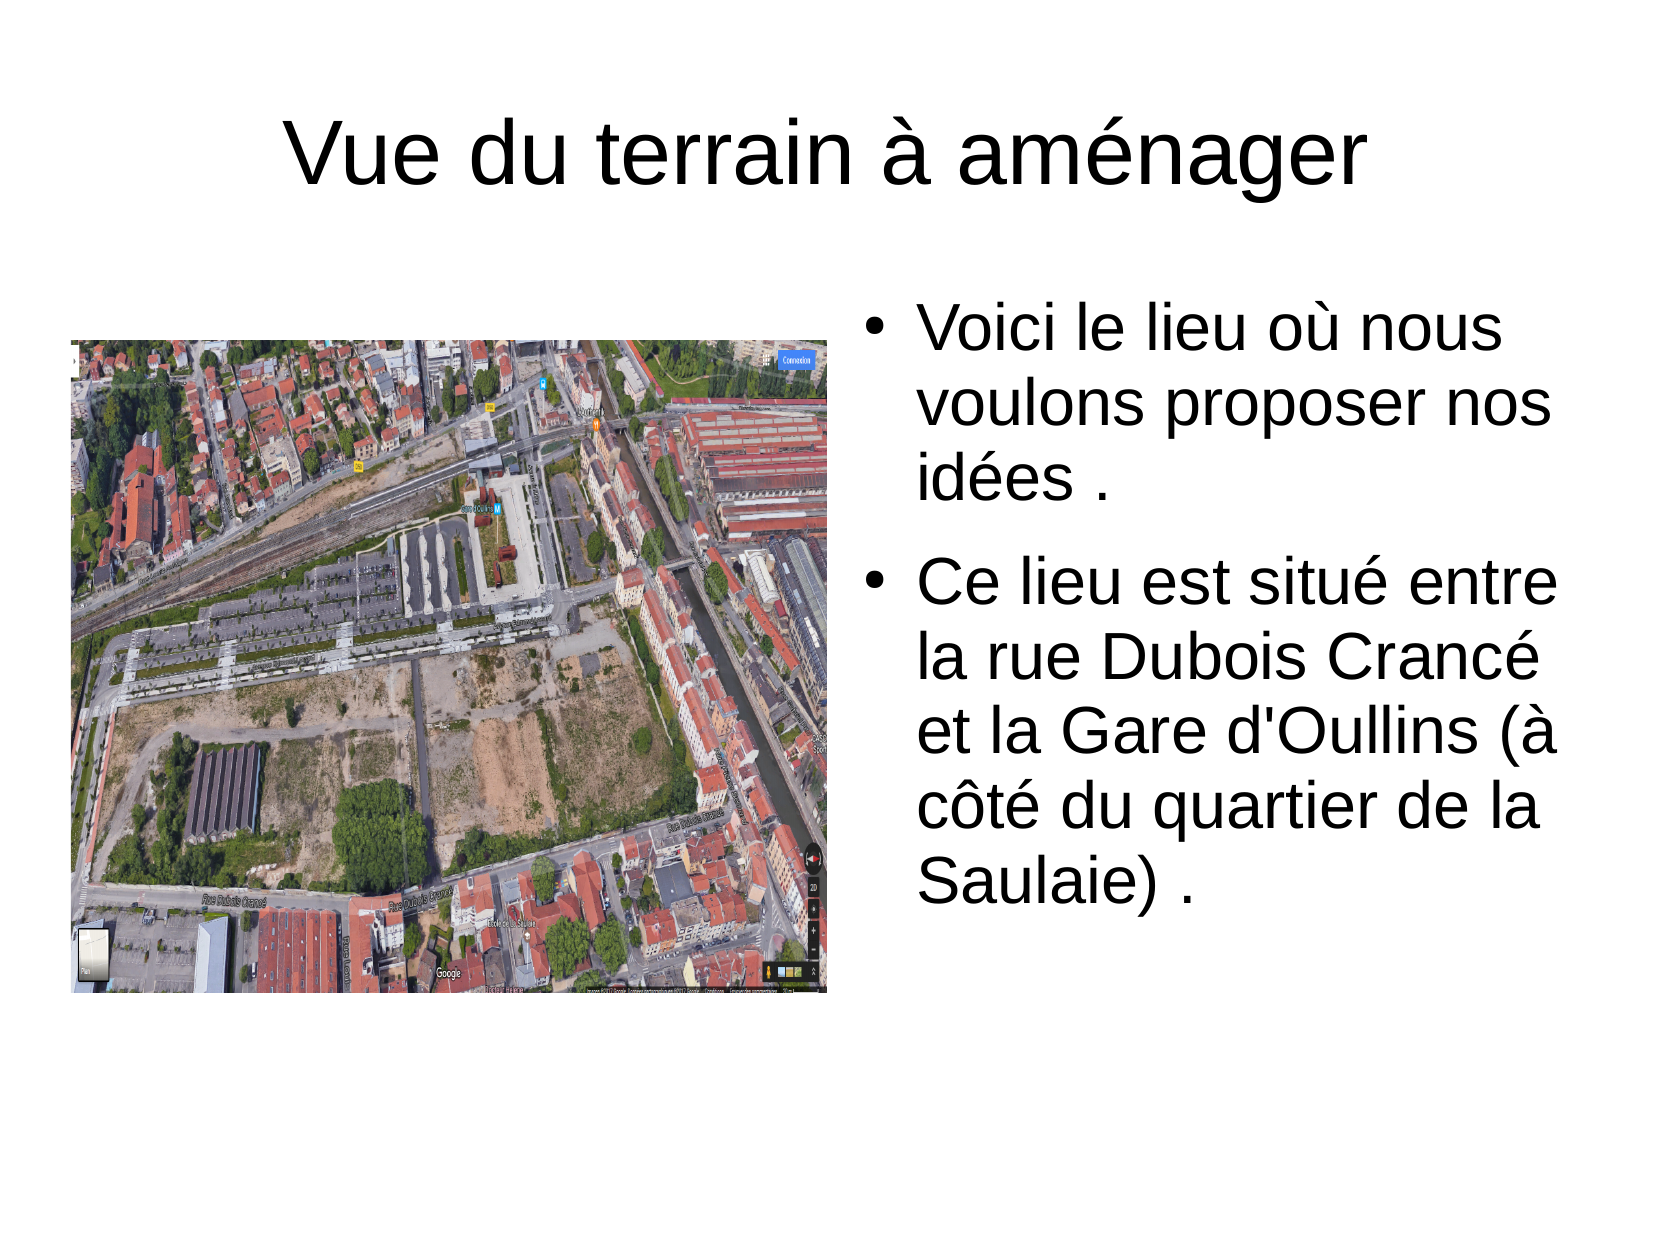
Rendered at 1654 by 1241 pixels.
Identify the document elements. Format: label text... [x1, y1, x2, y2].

picture [70, 340, 827, 993]
list Voici le lieu où nous voulons proposer nos idées . Ce lieu est situé entre la rue Dubois Crancé et la Gare d'Oullins (à côté du quartier de la Saulaie) . [845, 290, 1572, 1010]
title Vue du terrain à aménager [82, 49, 1571, 257]
